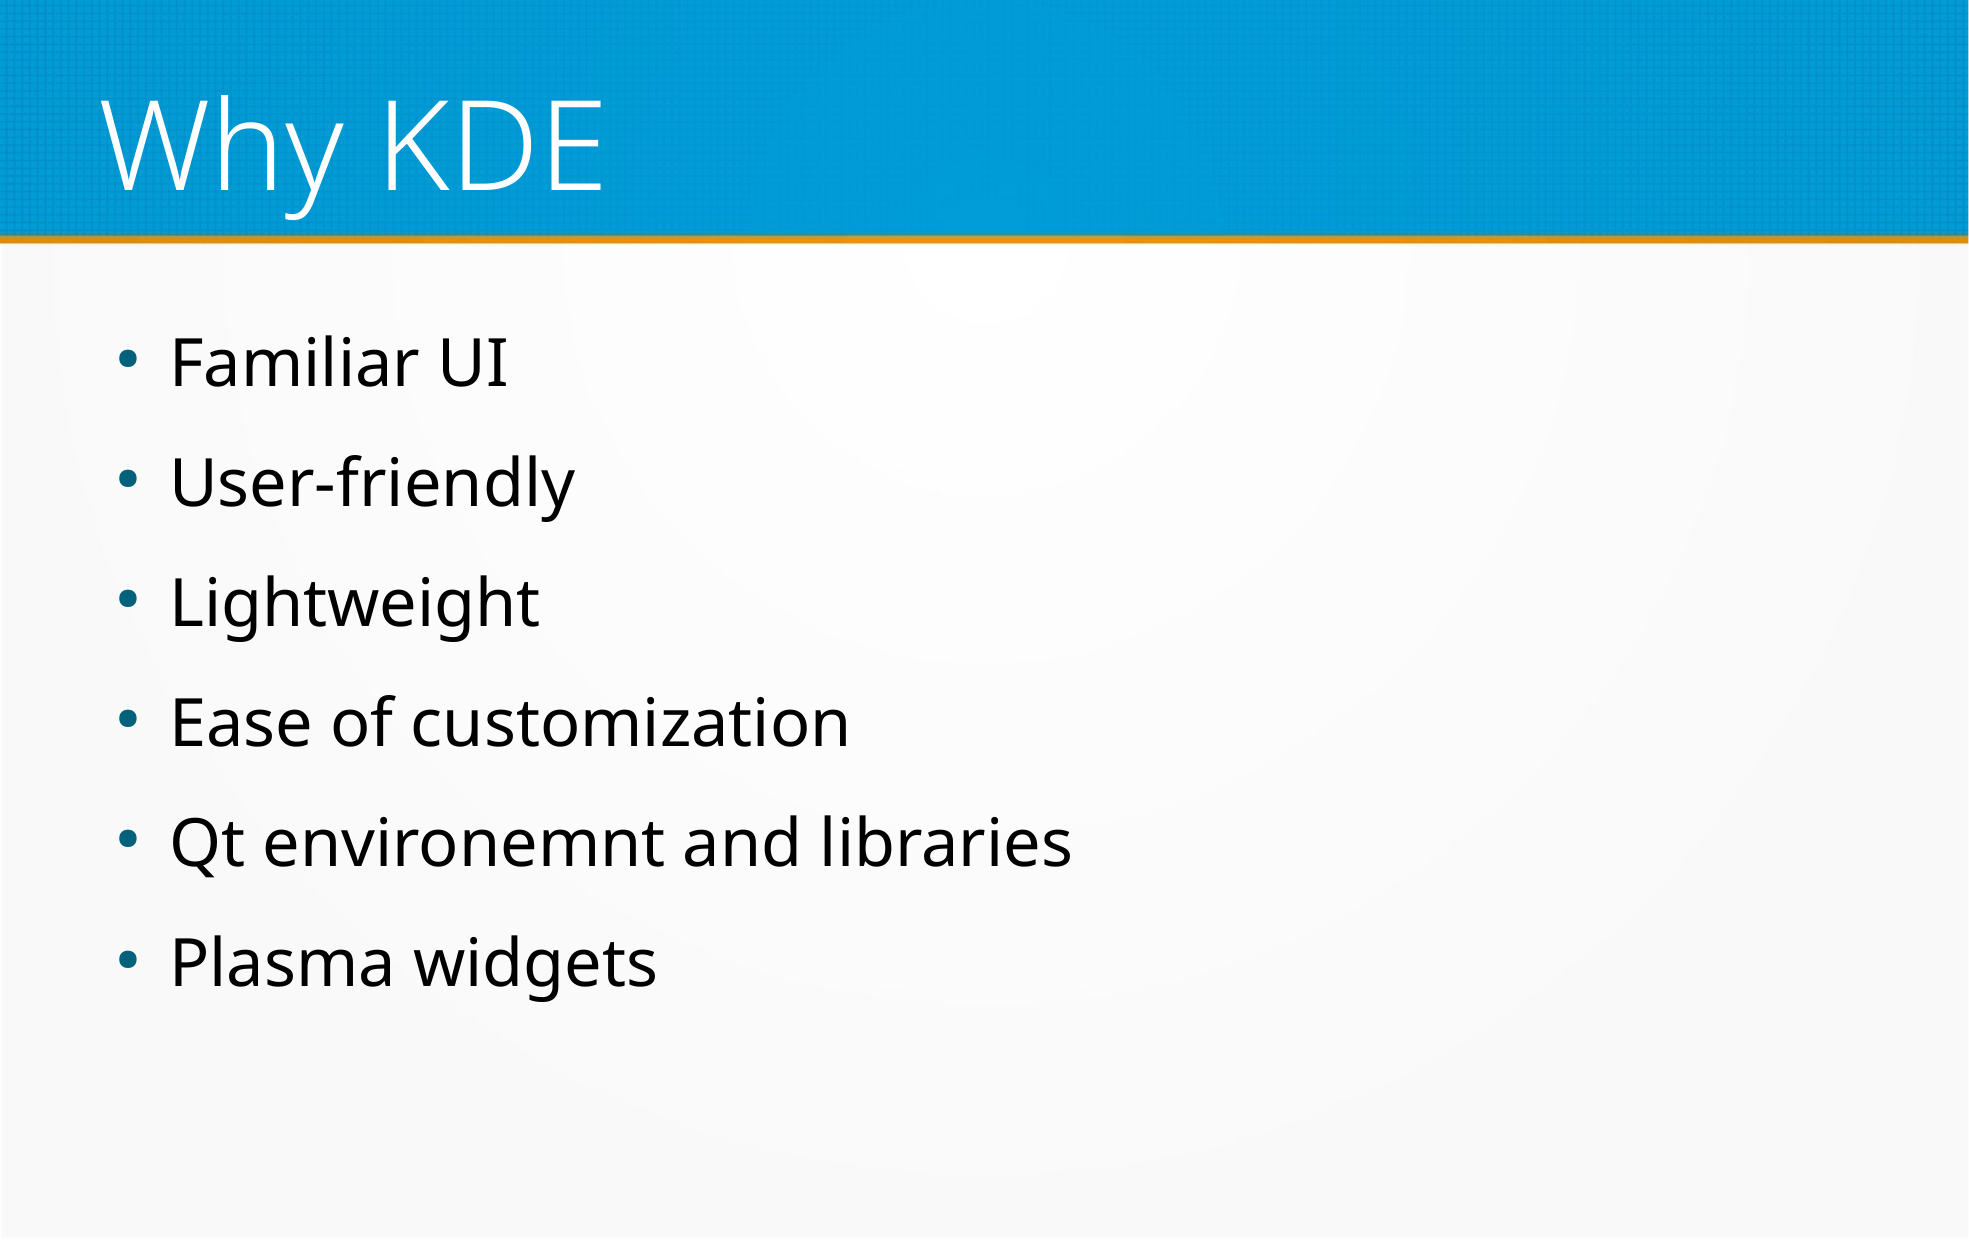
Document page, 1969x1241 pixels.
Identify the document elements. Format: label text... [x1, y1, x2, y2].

picture [0, 233, 1969, 1241]
title Why KDE [98, 19, 1870, 227]
list Familiar UI User-friendly Lightweight Ease of customization Qt environemnt and libraries Plasma widgets [98, 315, 1861, 1081]
